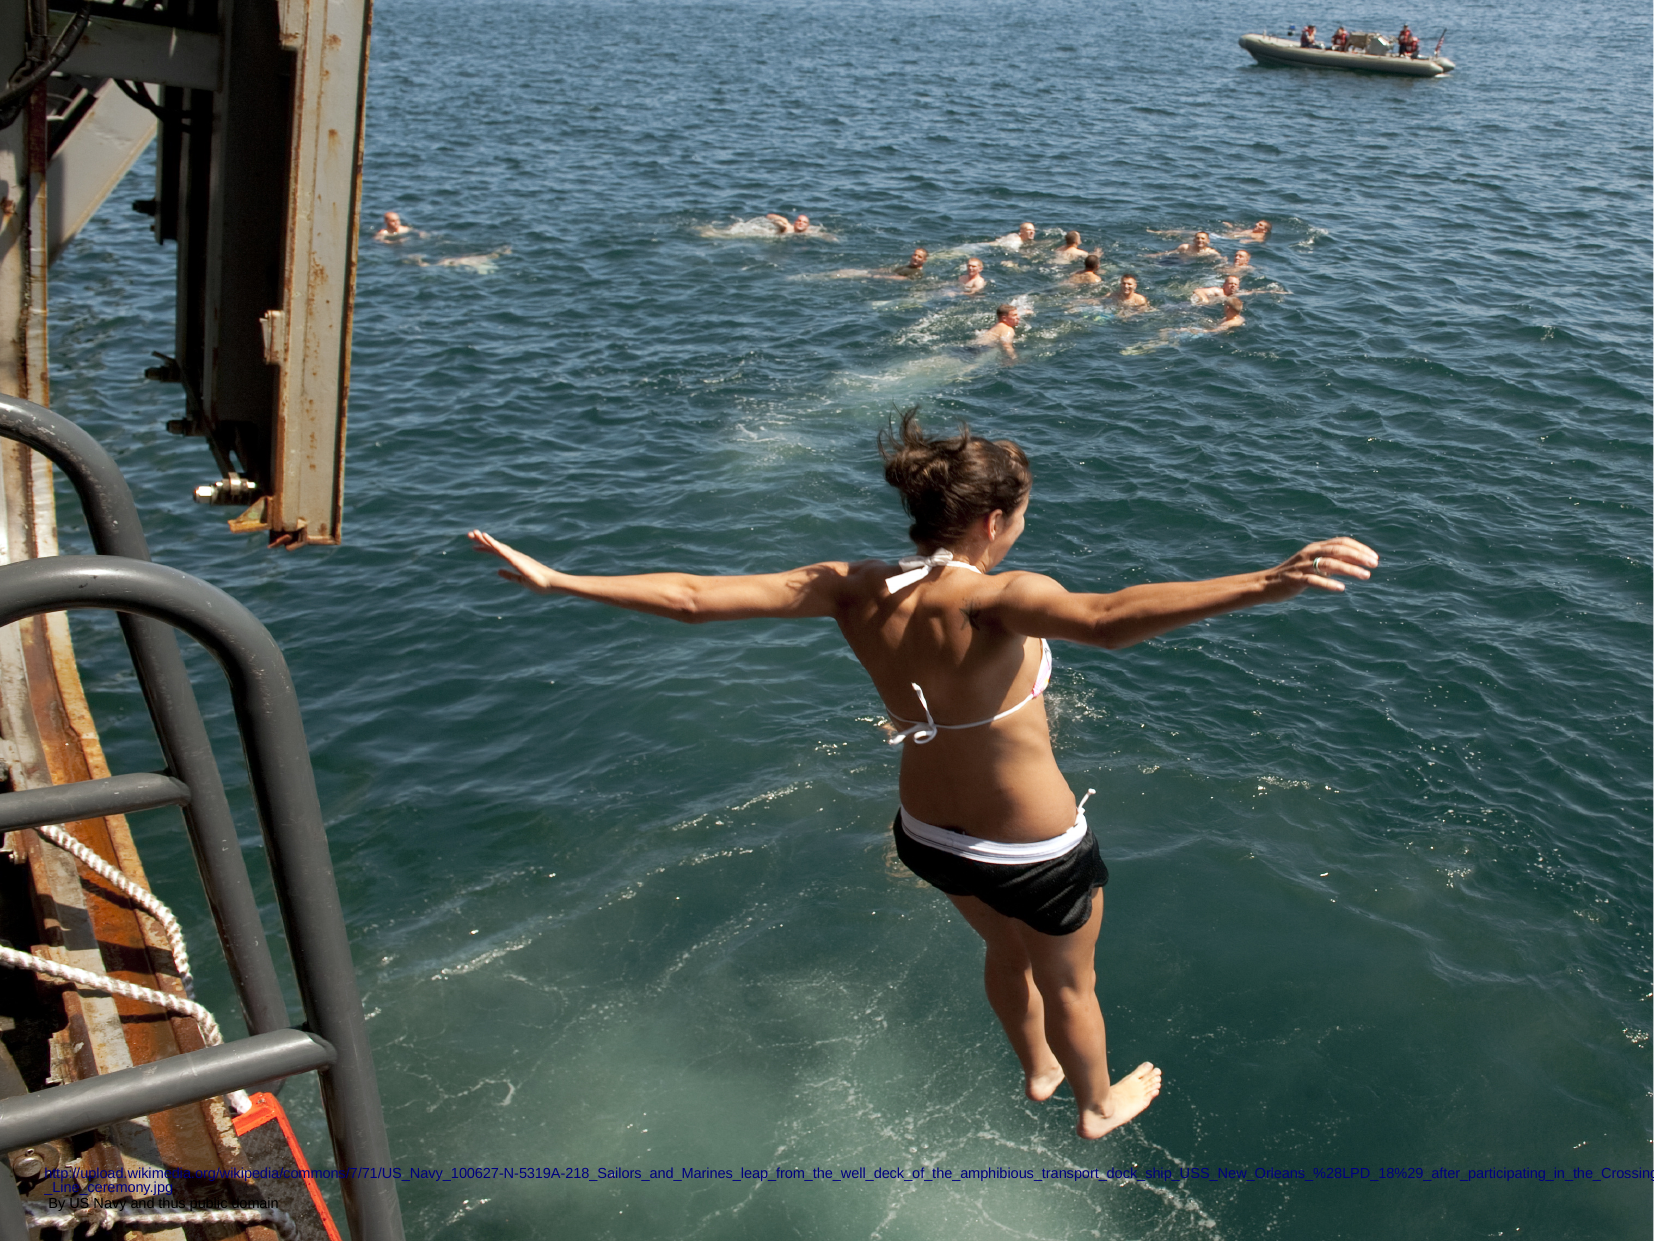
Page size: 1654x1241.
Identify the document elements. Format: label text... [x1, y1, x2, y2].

text_box http://upload.wikimedia.org/wikipedia/commons/7/71/US_Navy_100627-N-5319A-218_Sailors_and_Marines_leap_from_the_well_deck_of_the_amphibious_transport_dock_ship_USS_New_Orleans_%28LPD_18%29_after_participating_in_the_Crossing_the_Line_ceremony.jpg By US Navy and thus public domain [29, 1158, 1654, 1241]
picture [0, 0, 1654, 1241]
